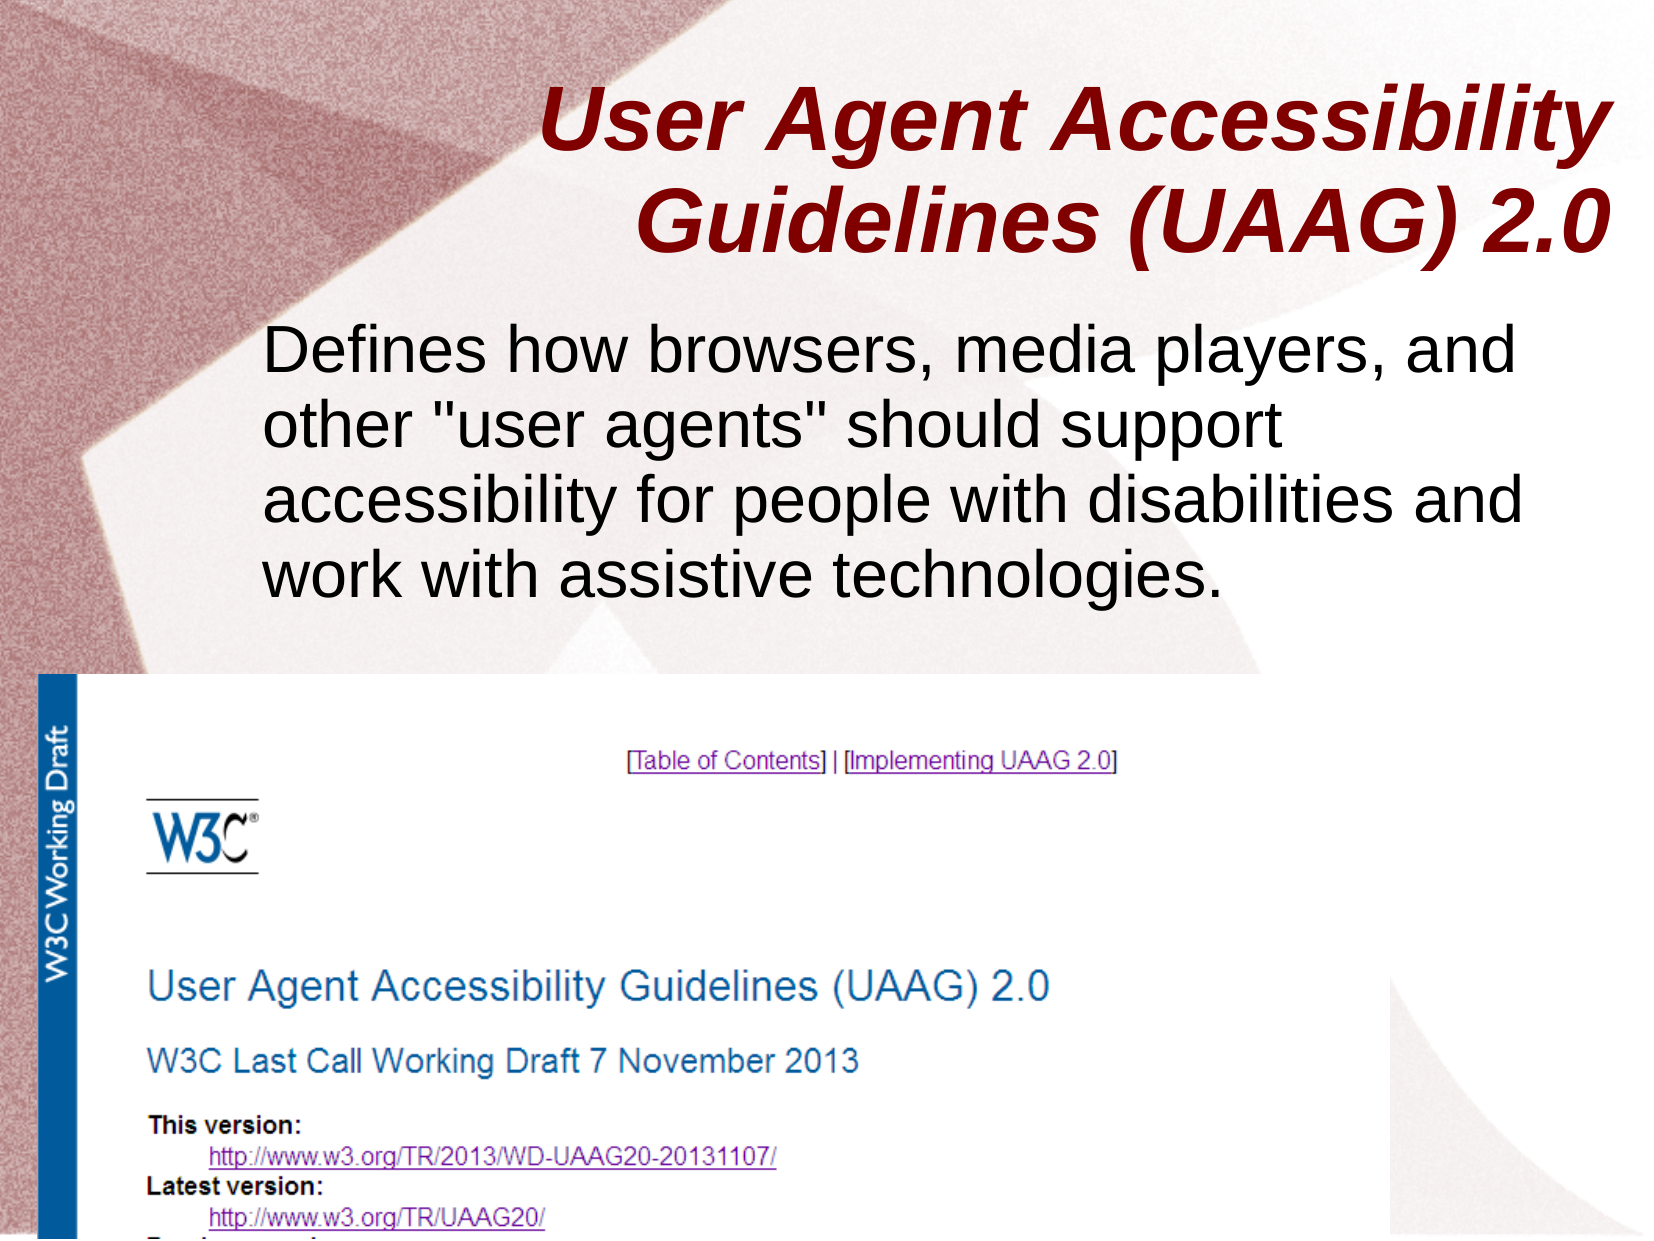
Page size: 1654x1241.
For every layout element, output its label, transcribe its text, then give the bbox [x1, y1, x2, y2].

picture [0, 0, 1654, 1241]
list Defines how browsers, media players, and other "user agents" should support accessibility for people with disabilities and work with assistive technologies. [262, 312, 1539, 938]
title User Agent Accessibility Guidelines (UAAG) 2.0 [187, 66, 1613, 274]
